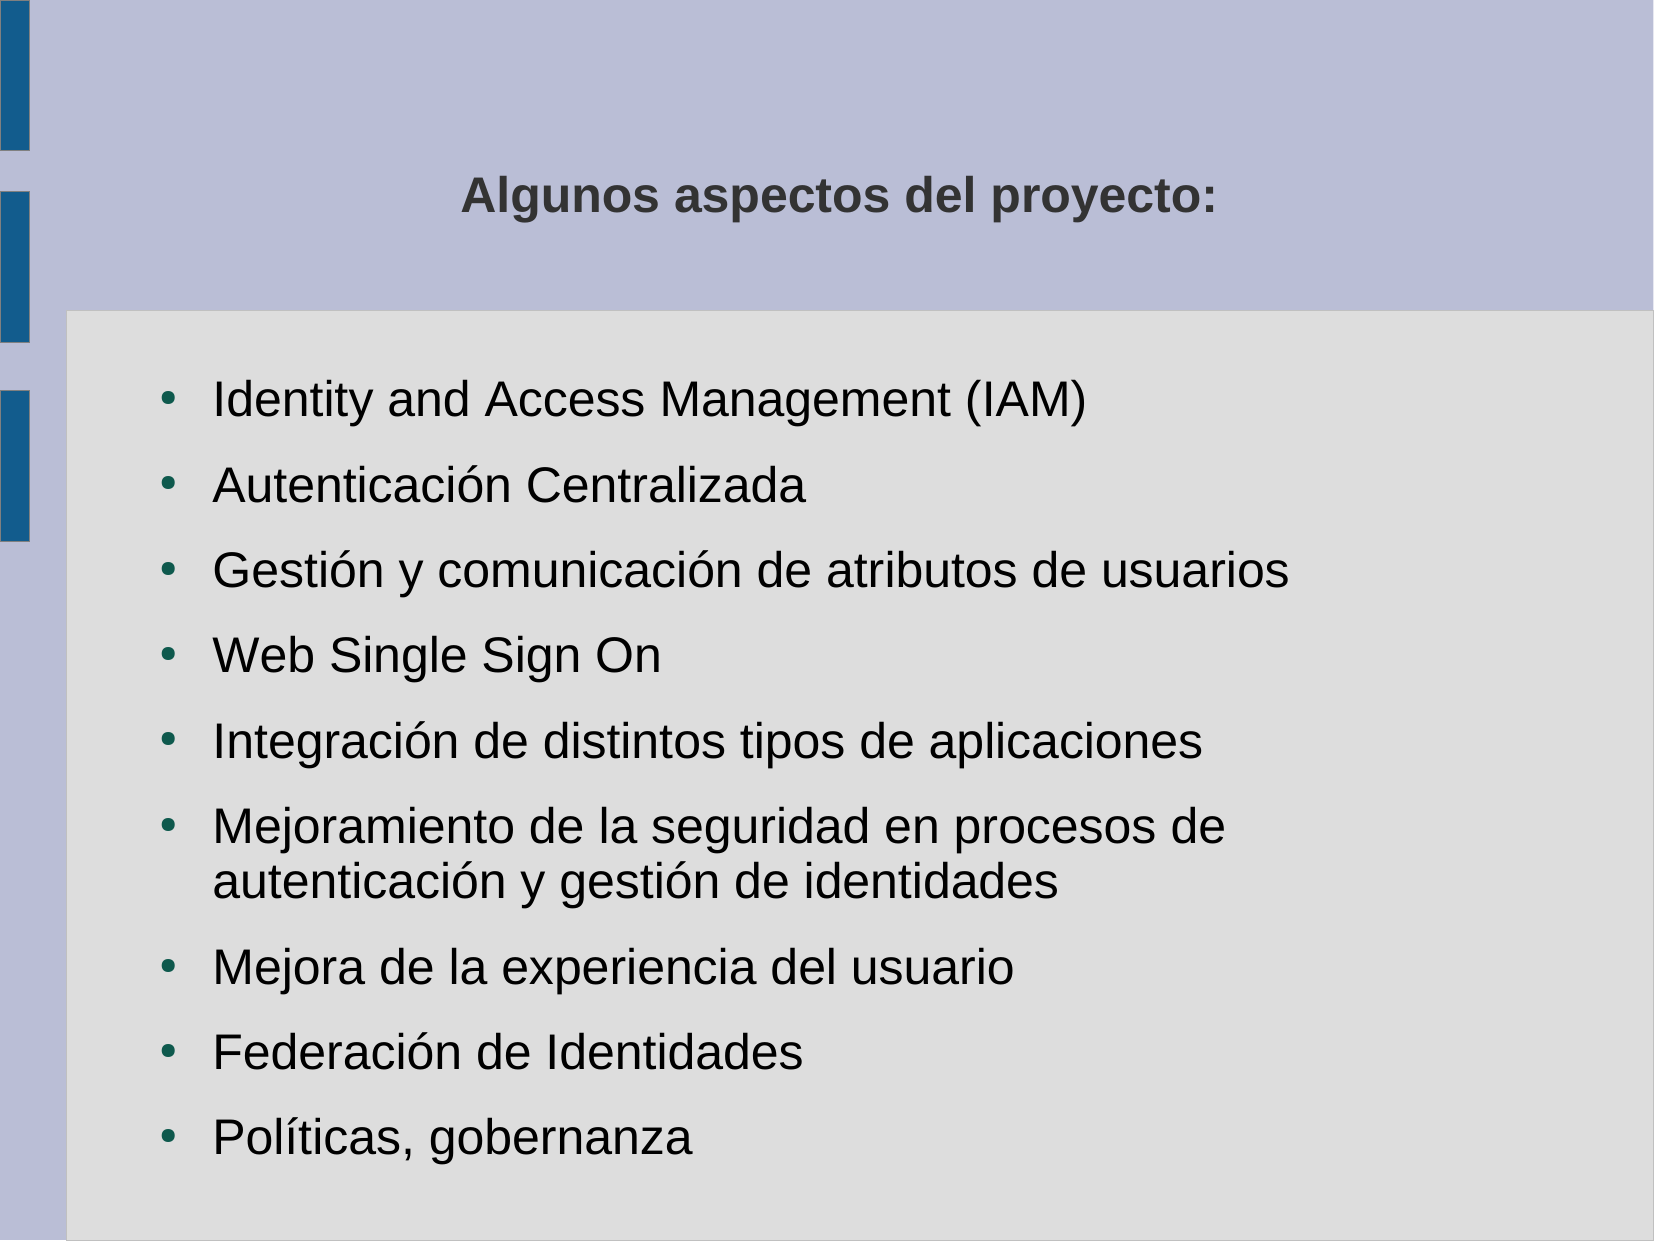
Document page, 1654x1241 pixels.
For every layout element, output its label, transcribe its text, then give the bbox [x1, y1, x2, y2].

title Algunos aspectos del proyecto: [121, 91, 1534, 299]
list Identity and Access Management (IAM) Autenticación Centralizada Gestión y comunicación de atributos de usuarios Web Single Sign On Integración de distintos tipos de aplicaciones Mejoramiento de la seguridad en procesos de autenticación y gestión de identidades Mejora de la experiencia del usuario Federación de Identidades Políticas, gobernanza [141, 286, 1523, 1241]
